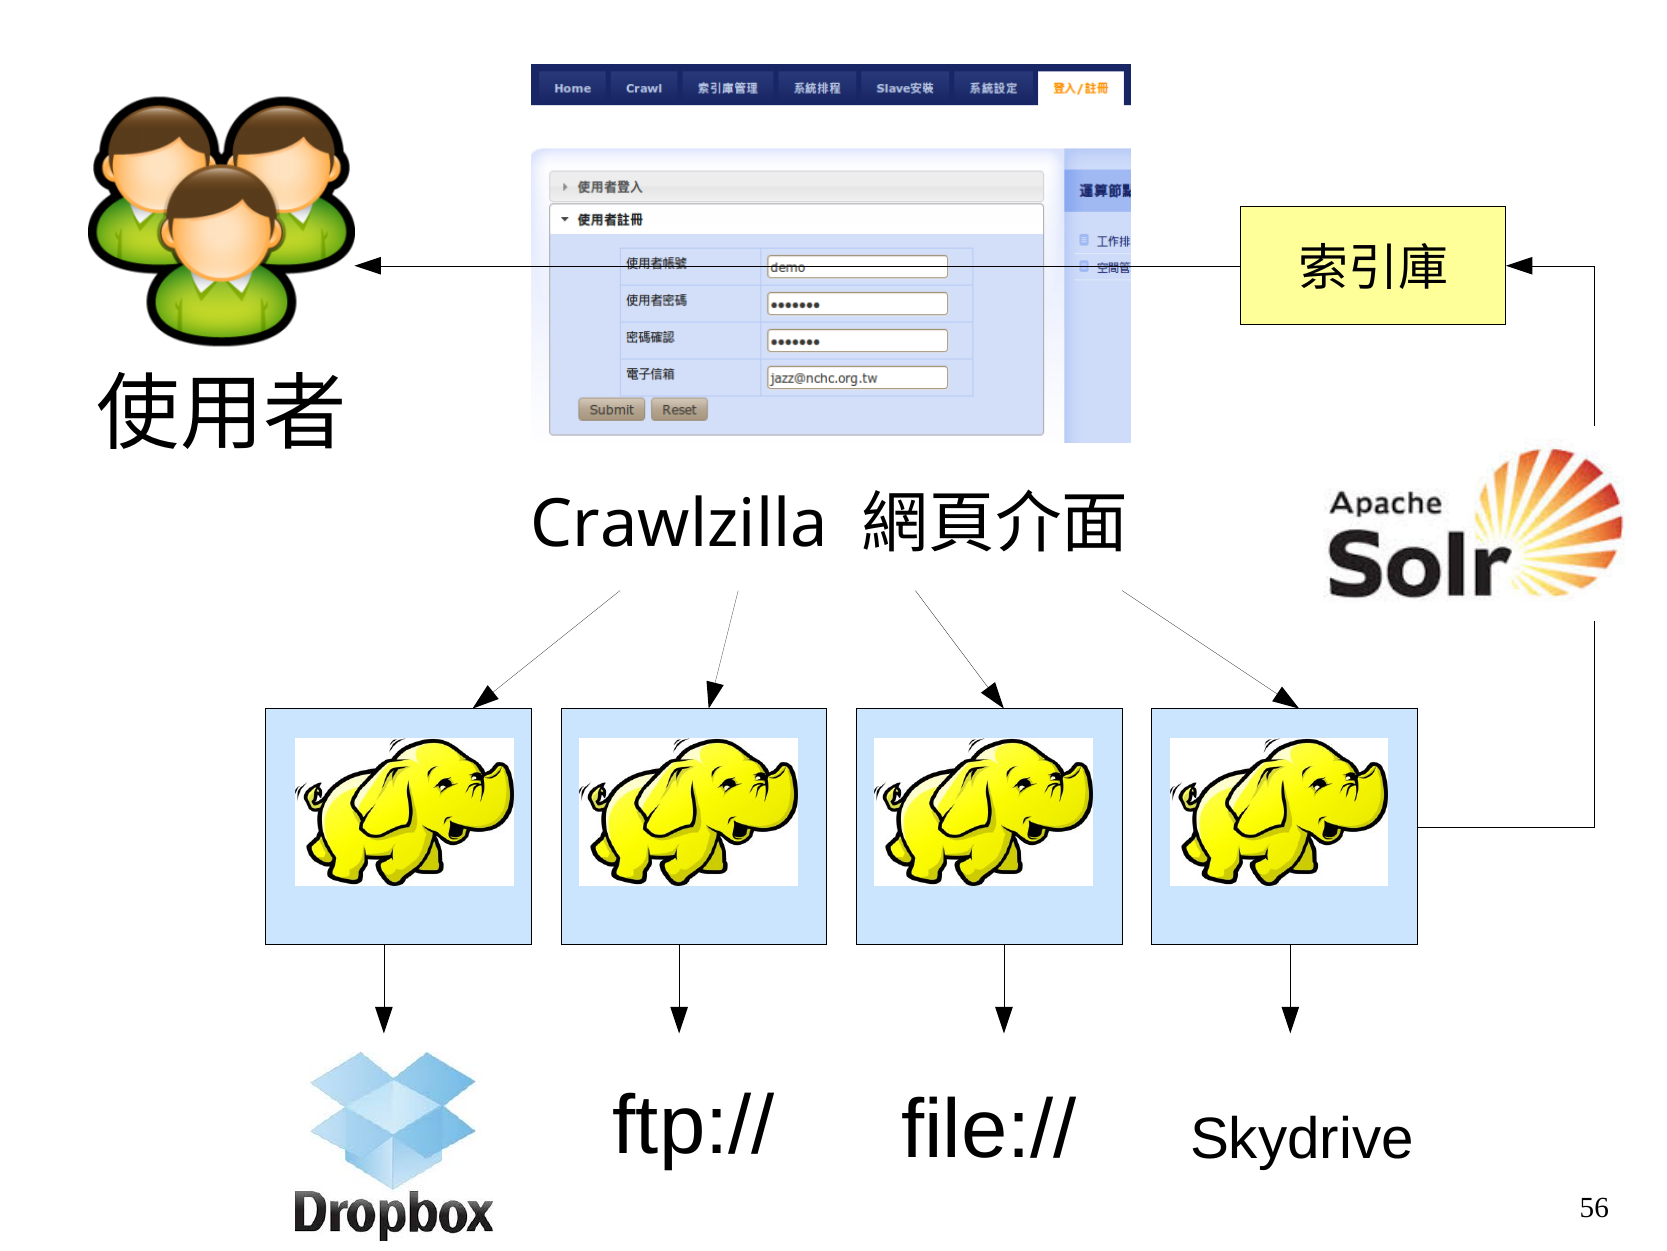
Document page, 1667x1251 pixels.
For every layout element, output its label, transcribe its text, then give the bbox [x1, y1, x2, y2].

text_box ftp:// [590, 1062, 798, 1178]
picture [874, 738, 1093, 886]
text_box [561, 708, 827, 945]
picture [579, 738, 798, 886]
text_box Skydrive [1151, 1092, 1453, 1178]
picture [1299, 426, 1653, 621]
picture [295, 738, 514, 886]
text_box Crawlzilla 網頁介面 [490, 472, 1170, 568]
text_box file:// [885, 1066, 1093, 1182]
text_box [856, 708, 1123, 945]
text_box 索引庫 [1240, 206, 1506, 325]
picture [531, 64, 1131, 266]
text_box [1151, 708, 1418, 945]
picture [88, 88, 355, 355]
text_box [265, 708, 532, 945]
picture [531, 267, 1131, 443]
picture [1170, 738, 1388, 886]
text_box 使用者 [59, 351, 384, 467]
picture [295, 1052, 493, 1241]
